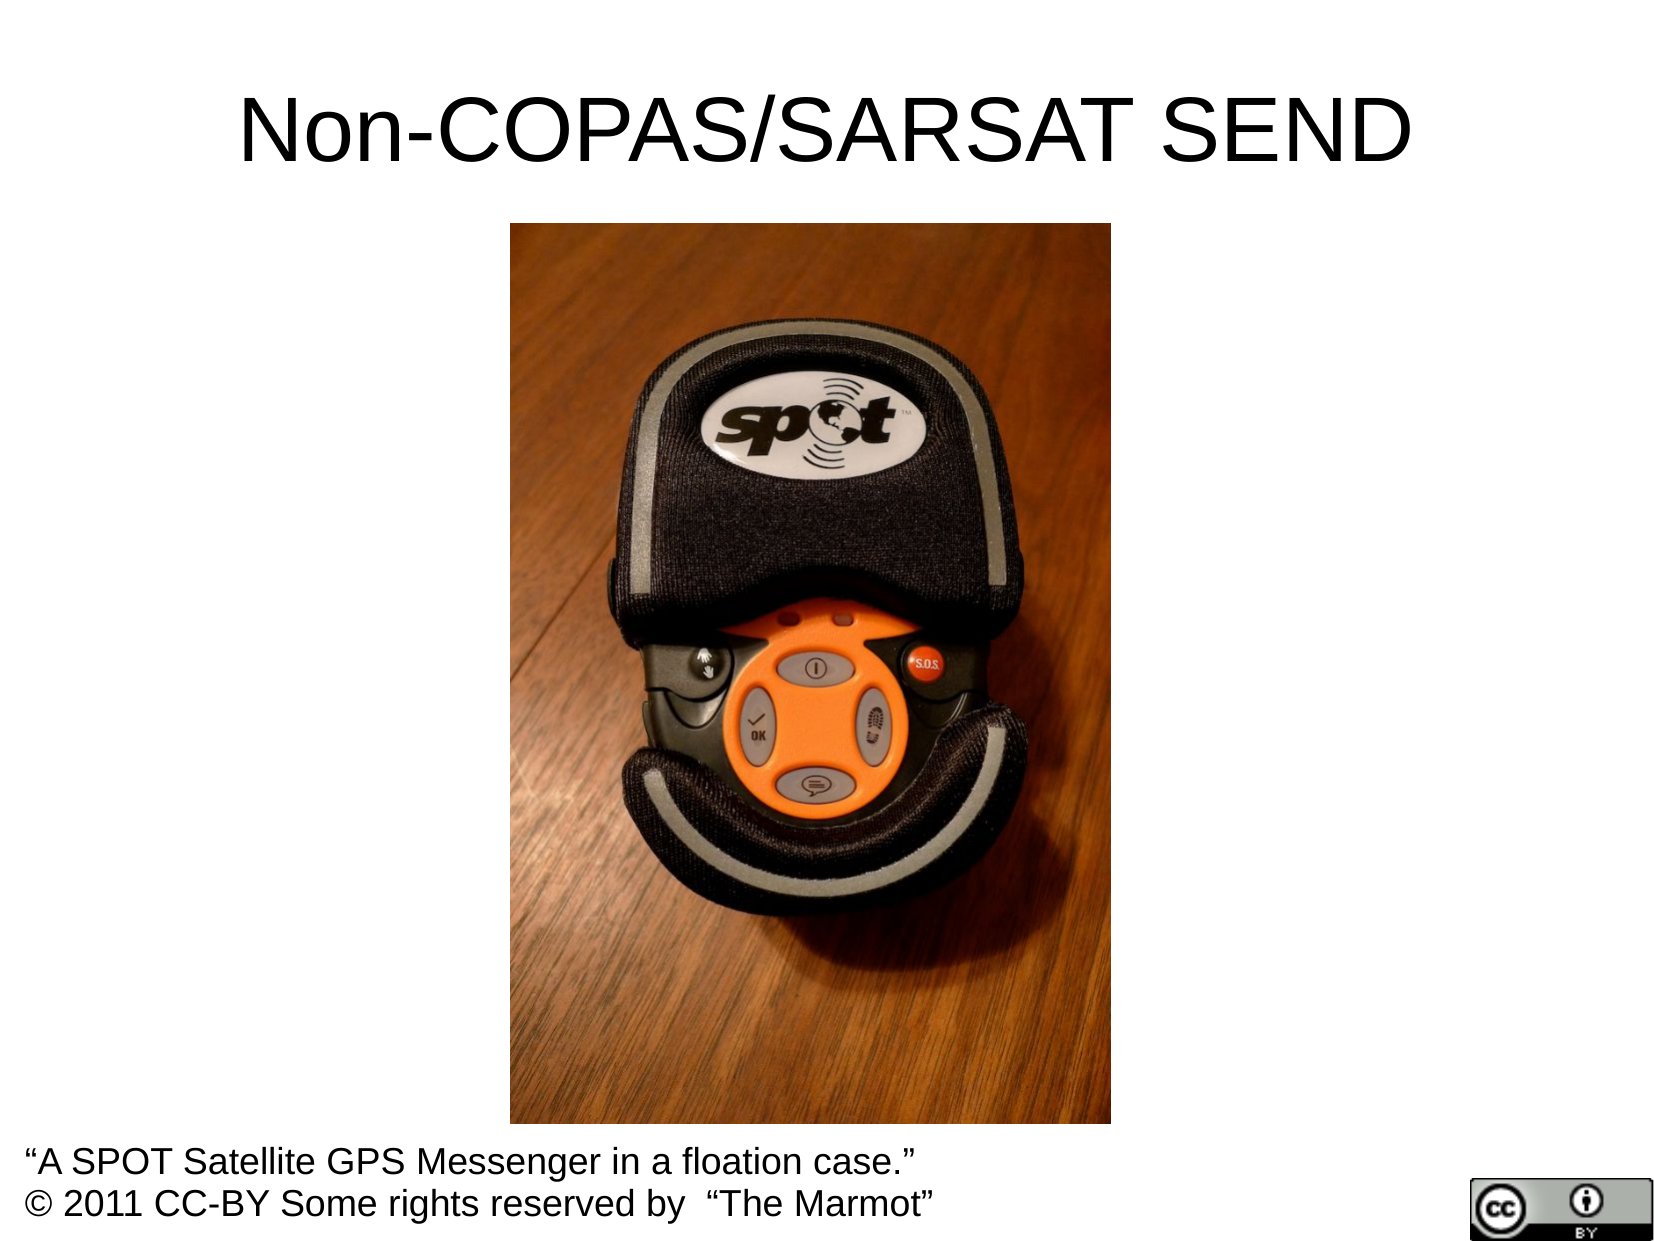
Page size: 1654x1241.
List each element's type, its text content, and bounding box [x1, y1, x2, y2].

picture [1470, 1178, 1654, 1241]
picture [510, 233, 1111, 1124]
title Non-COPAS/SARSAT SEND [82, 25, 1571, 233]
text_box “A SPOT Satellite GPS Messenger in a floation case.” © 2011 CC-BY Some rights reserved by “The Marmot” [10, 1132, 950, 1232]
